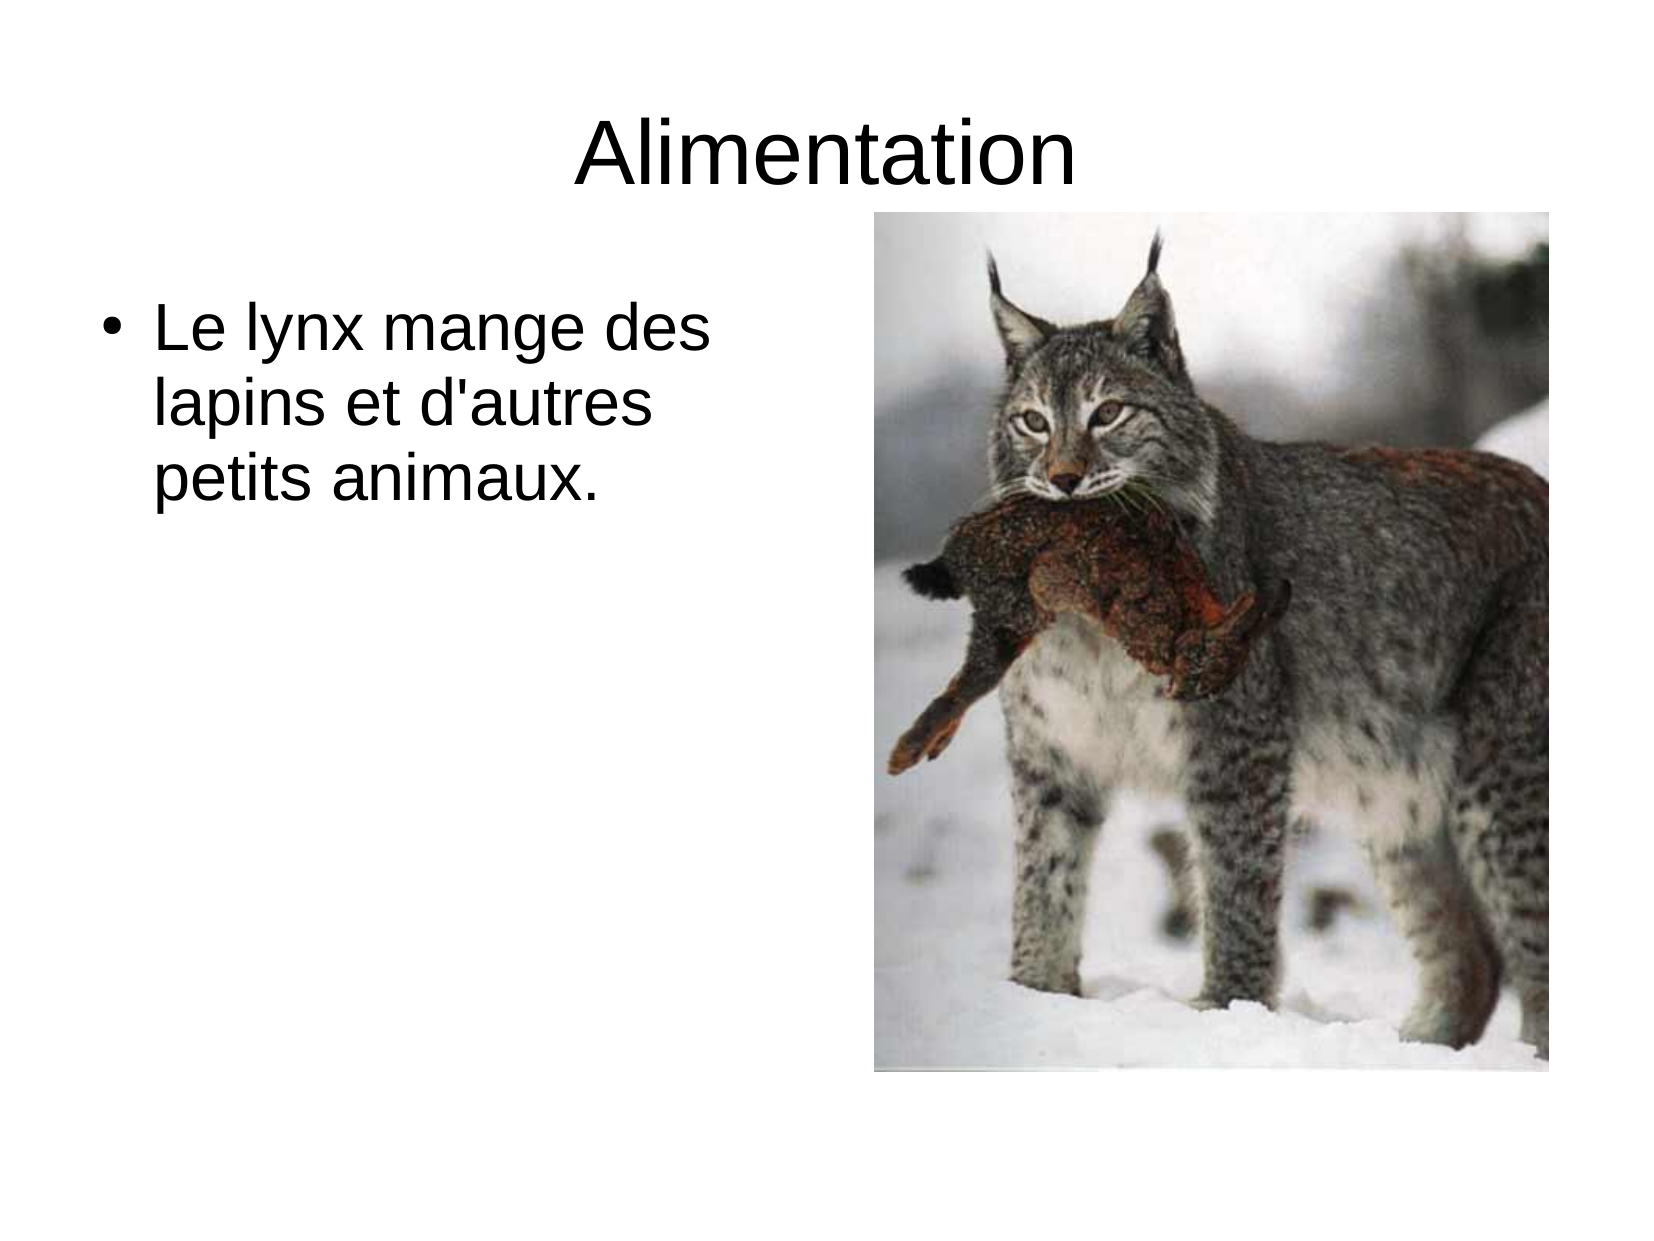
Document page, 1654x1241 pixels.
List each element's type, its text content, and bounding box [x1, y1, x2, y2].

picture [874, 212, 1549, 1072]
title Alimentation [82, 49, 1571, 257]
list Le lynx mange des lapins et d'autres petits animaux. [82, 290, 809, 1010]
